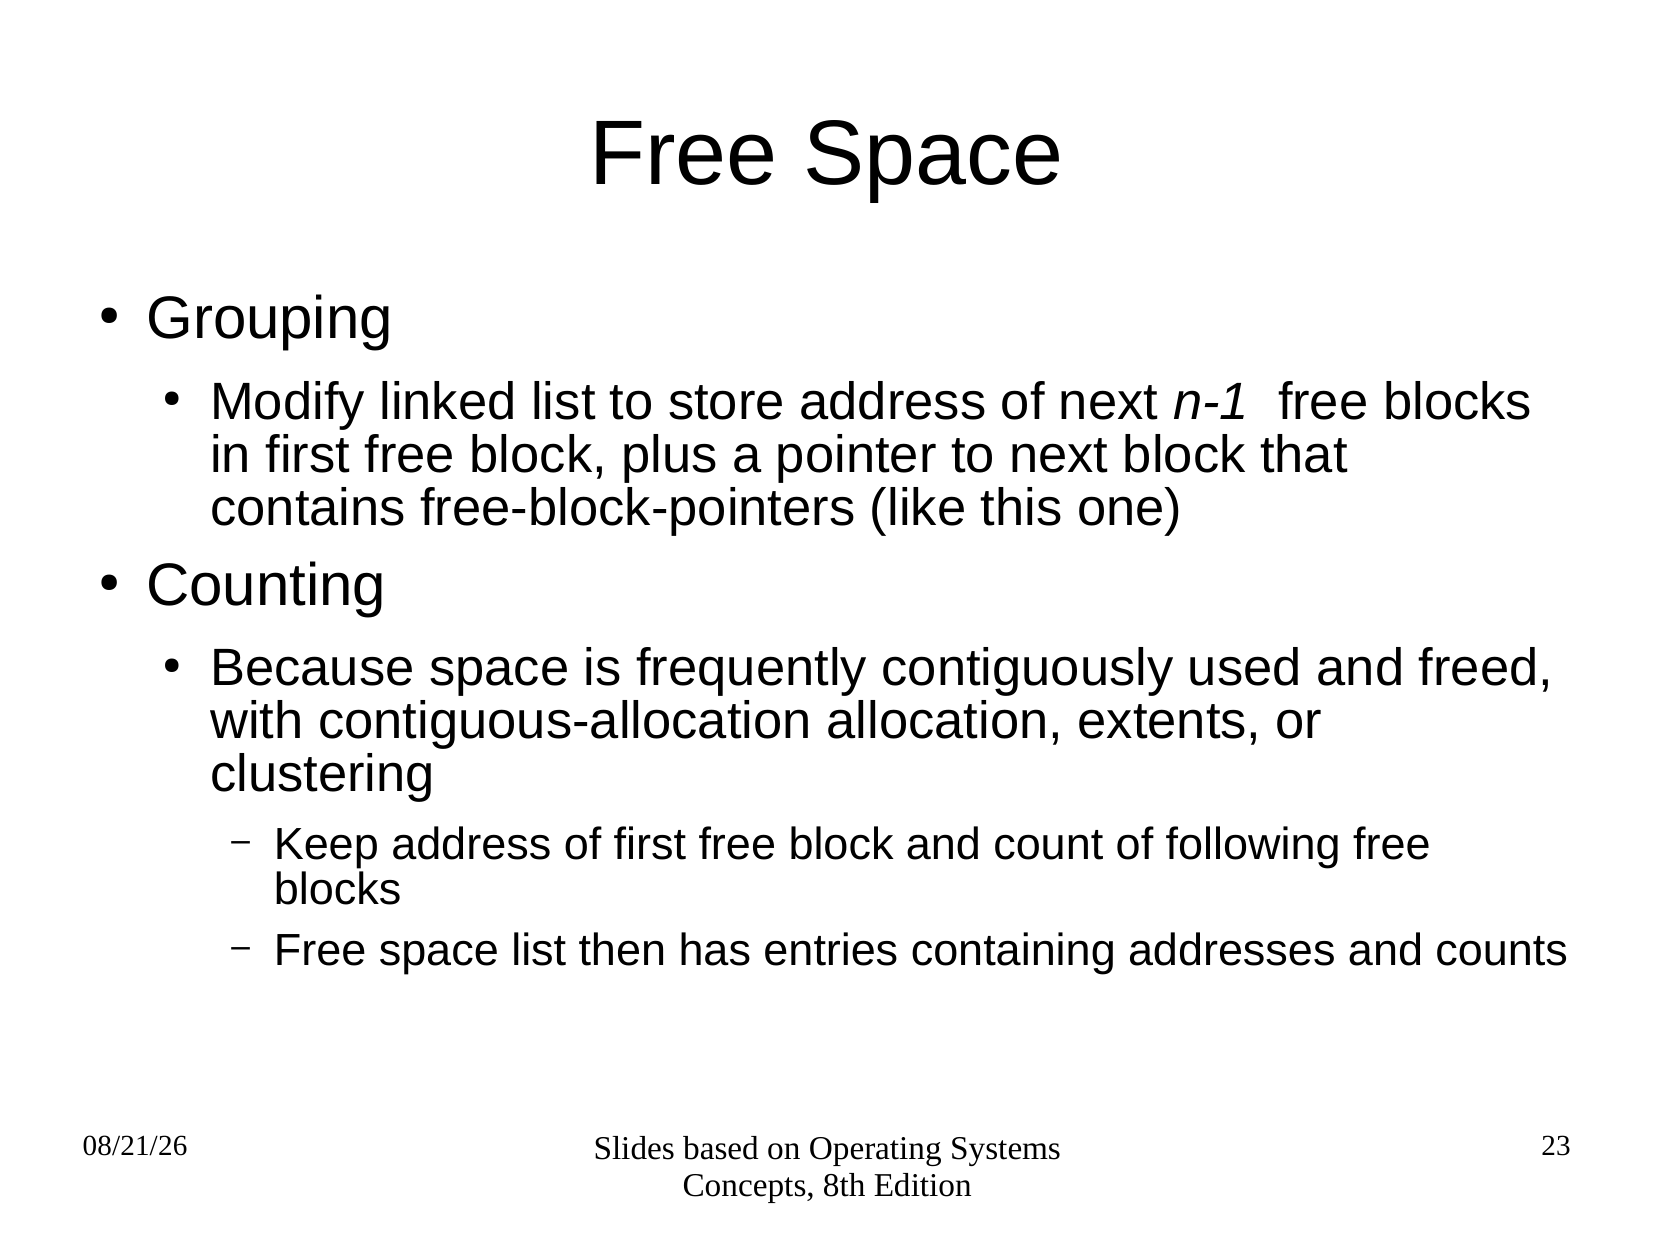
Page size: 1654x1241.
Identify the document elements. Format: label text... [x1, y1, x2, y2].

list Grouping Modify linked list to store address of next n-1 free blocks in first free block, plus a pointer to next block that contains free-block-pointers (like this one) Counting Because space is frequently contiguously used and freed, with contiguous-allocation allocation, extents, or clustering Keep address of first free block and count of following free blocks Free space list then has entries containing addresses and counts [82, 290, 1571, 1010]
title Free Space [82, 49, 1571, 257]
